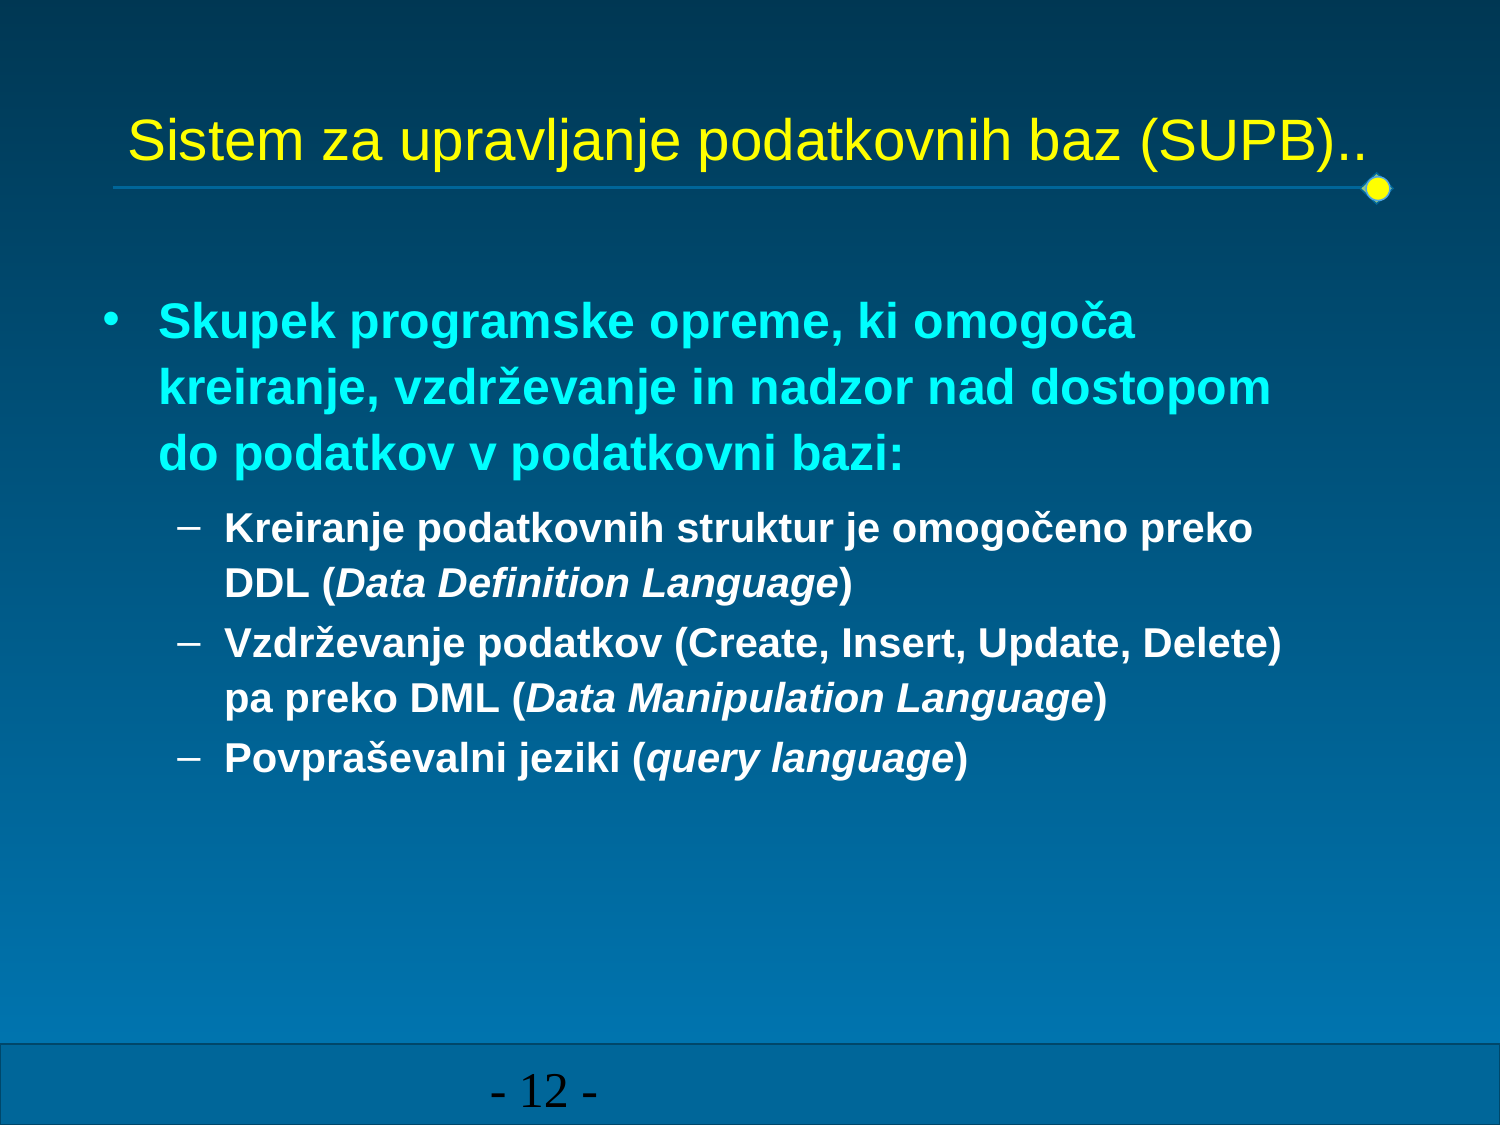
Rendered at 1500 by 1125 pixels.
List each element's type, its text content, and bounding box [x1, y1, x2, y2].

list Skupek programske opreme, ki omogoča kreiranje, vzdrževanje in nadzor nad dostopom do podatkov v podatkovni bazi: Kreiranje podatkovnih struktur je omogočeno preko DDL (Data Definition Language) Vzdrževanje podatkov (Create, Insert, Update, Delete) pa preko DML (Data Manipulation Language) Povpraševalni jeziki (query language) [87, 275, 1356, 951]
title Sistem za upravljanje podatkovnih baz (SUPB).. [112, 94, 1388, 181]
